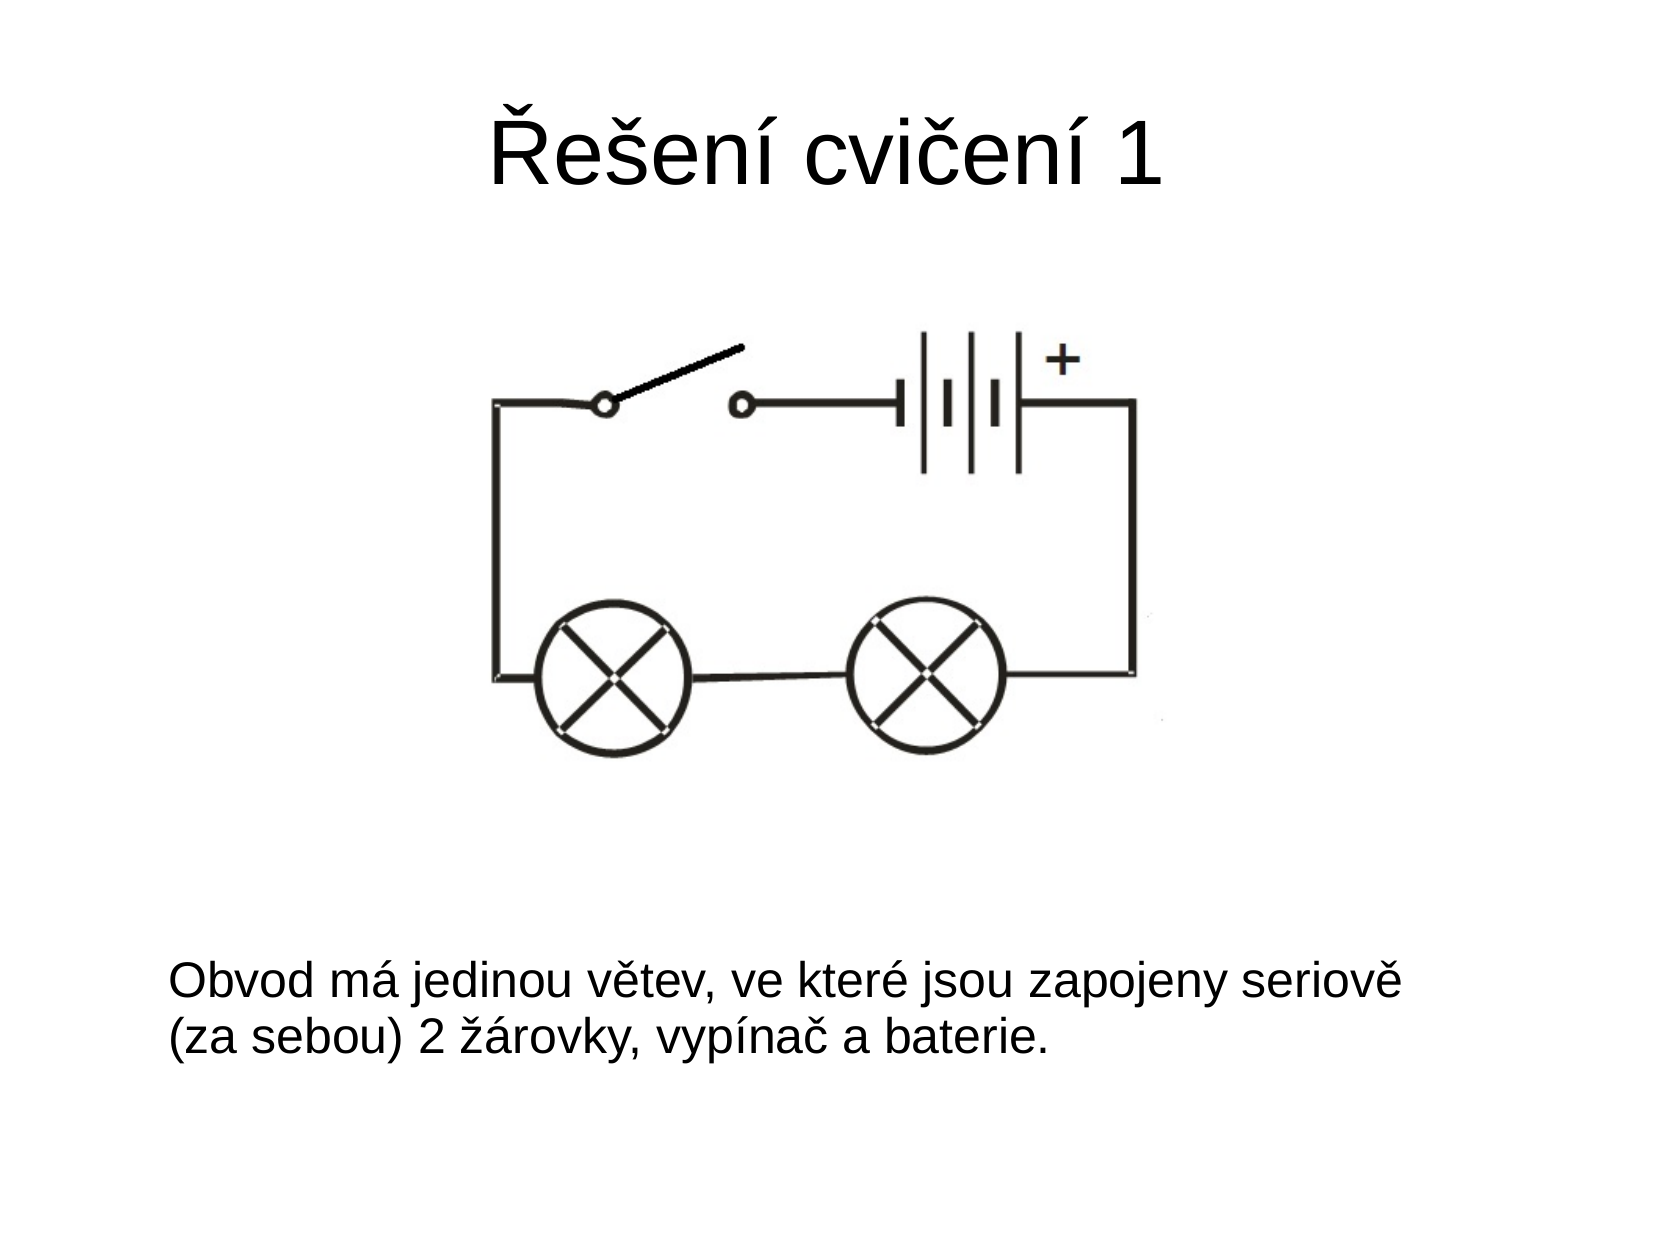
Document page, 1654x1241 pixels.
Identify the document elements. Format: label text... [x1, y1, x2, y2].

text_box Obvod má jedinou větev, ve které jsou zapojeny seriově (za sebou) 2 žárovky, vypínač a baterie. [153, 944, 1489, 1072]
picture [465, 286, 1196, 808]
title Řešení cvičení 1 [82, 49, 1571, 257]
